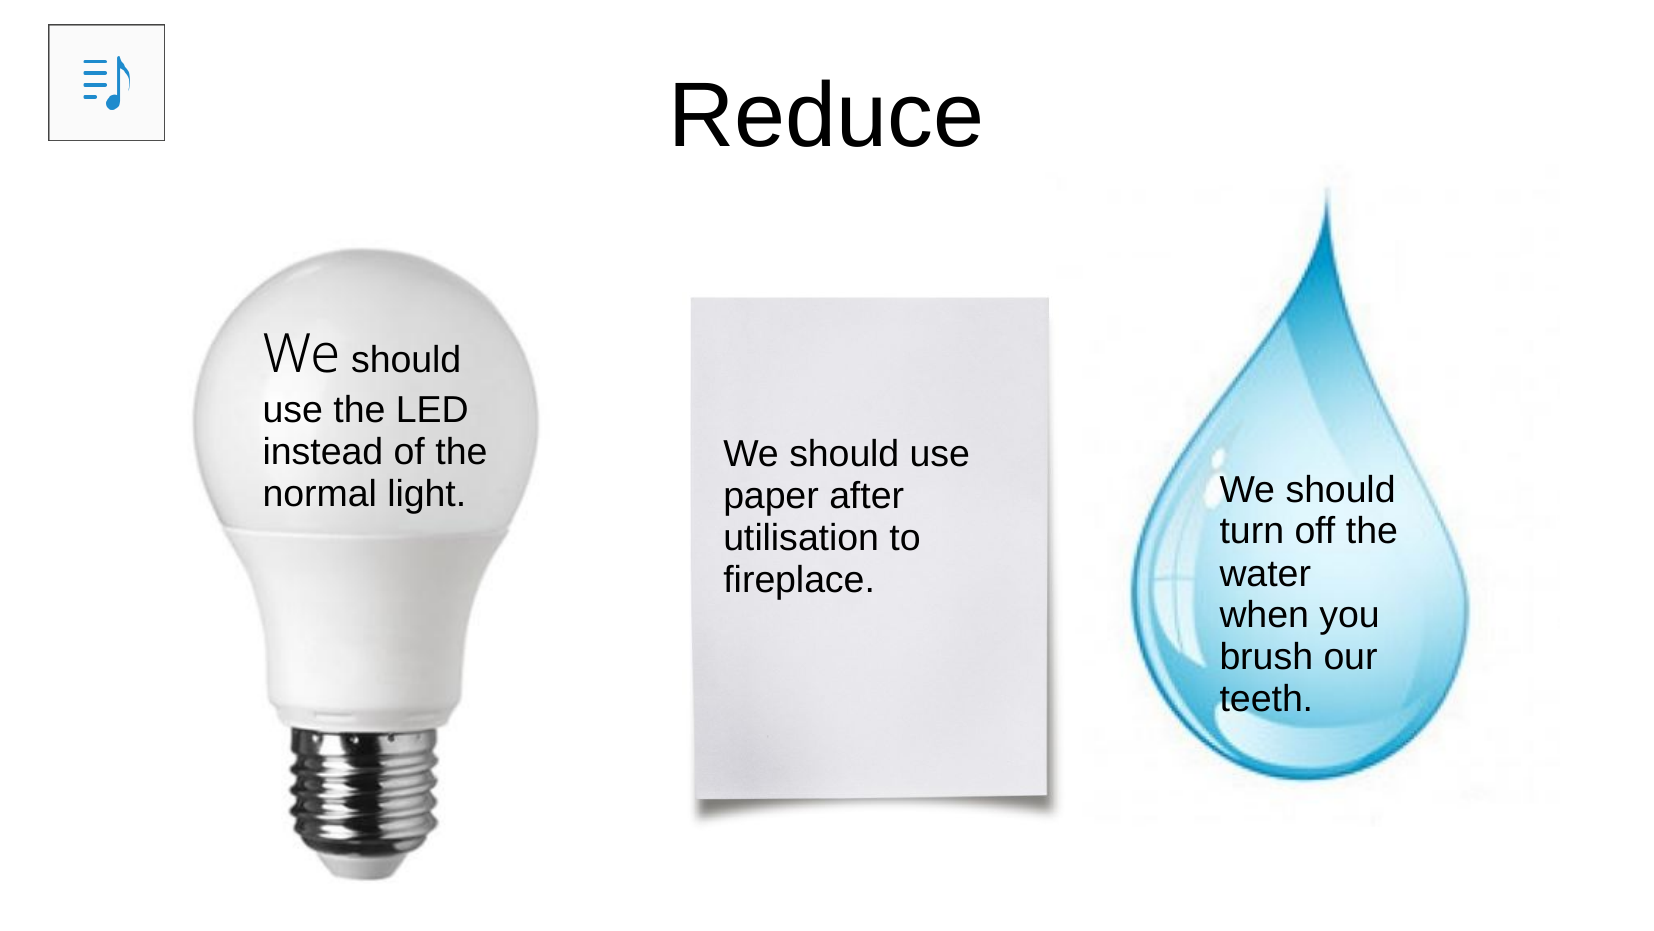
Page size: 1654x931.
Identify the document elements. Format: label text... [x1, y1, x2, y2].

picture [1303, 153, 1560, 827]
chart [357, 93, 1303, 626]
text_box [47, 23, 166, 142]
text_box We should use the LED instead of the normal light. [248, 307, 357, 503]
text_box We should turn off the water when you brush our teeth. [1204, 460, 1418, 850]
text_box We should use paper after utilisation to fireplace. [708, 425, 1040, 709]
picture [0, 192, 1204, 925]
title Reduce [82, 37, 1571, 193]
